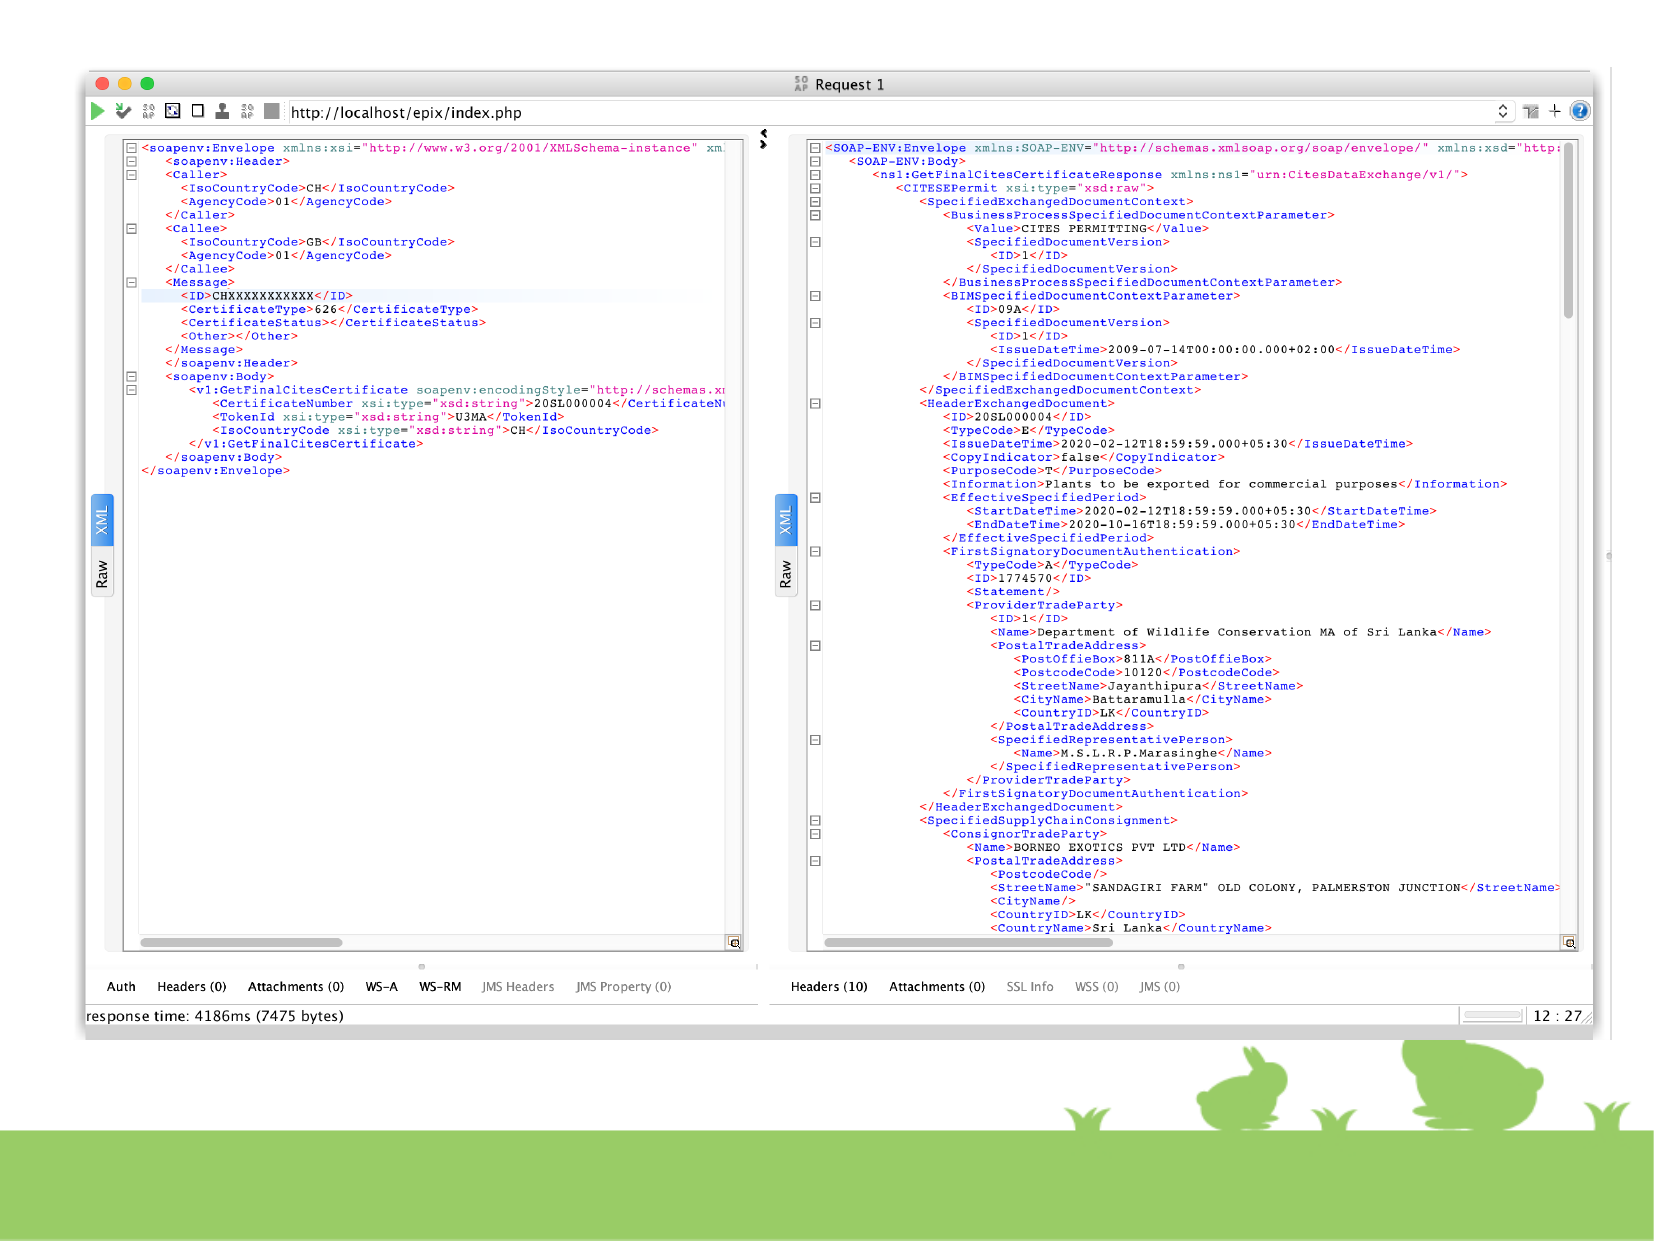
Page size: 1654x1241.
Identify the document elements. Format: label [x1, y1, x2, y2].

picture [73, 67, 1612, 1040]
